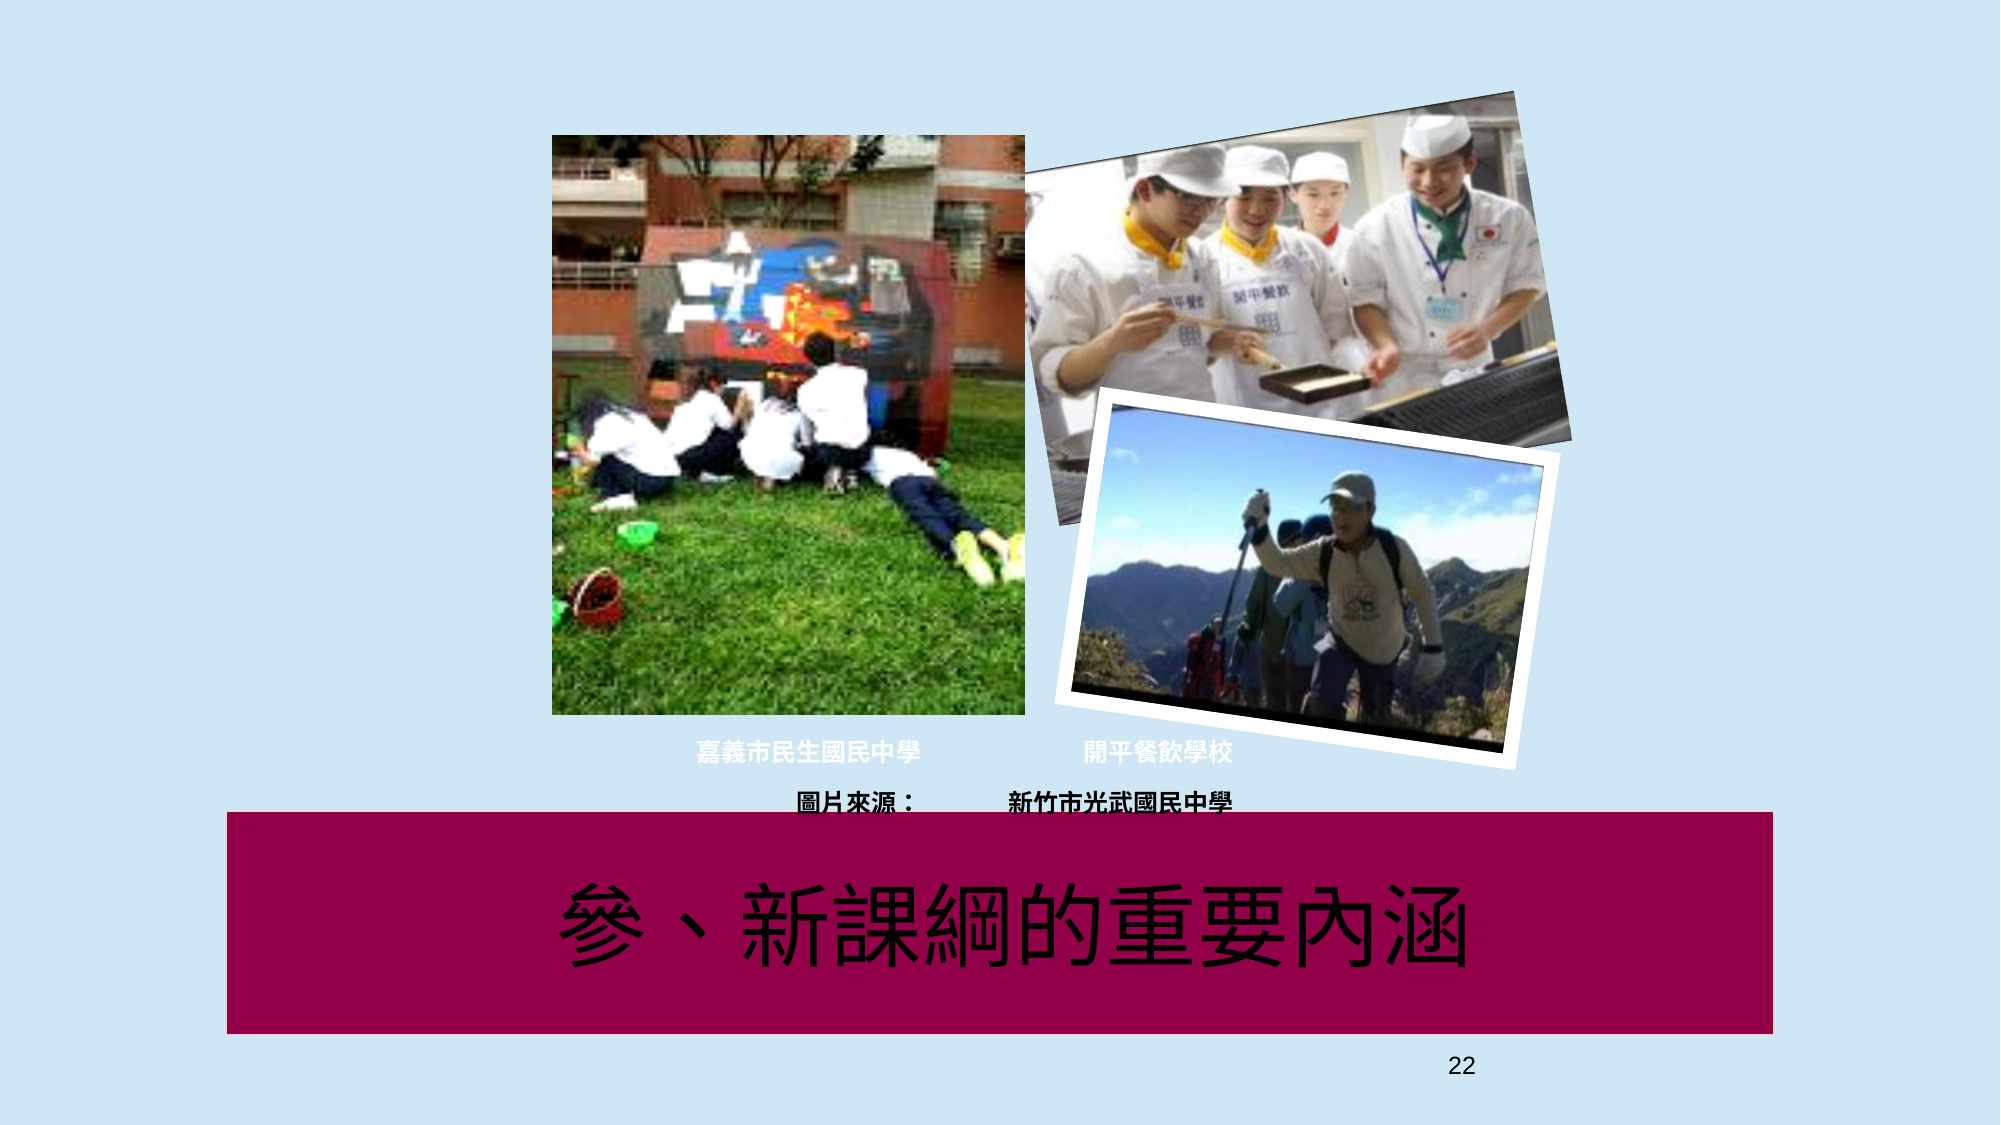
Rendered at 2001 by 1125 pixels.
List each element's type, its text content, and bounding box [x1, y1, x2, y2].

table_header 開平餐飲學校 [949, 725, 1249, 776]
picture [1070, 403, 1545, 754]
slide_number <編號> [1433, 1042, 1900, 1103]
table_cell 新竹市光武國民中學 [949, 776, 1249, 827]
title 參、新課綱的重要內涵 [226, 811, 1774, 1035]
table_header 嘉義市民生國民中學 [669, 725, 949, 776]
picture [552, 90, 1572, 715]
table_cell 圖片來源： [669, 776, 949, 827]
